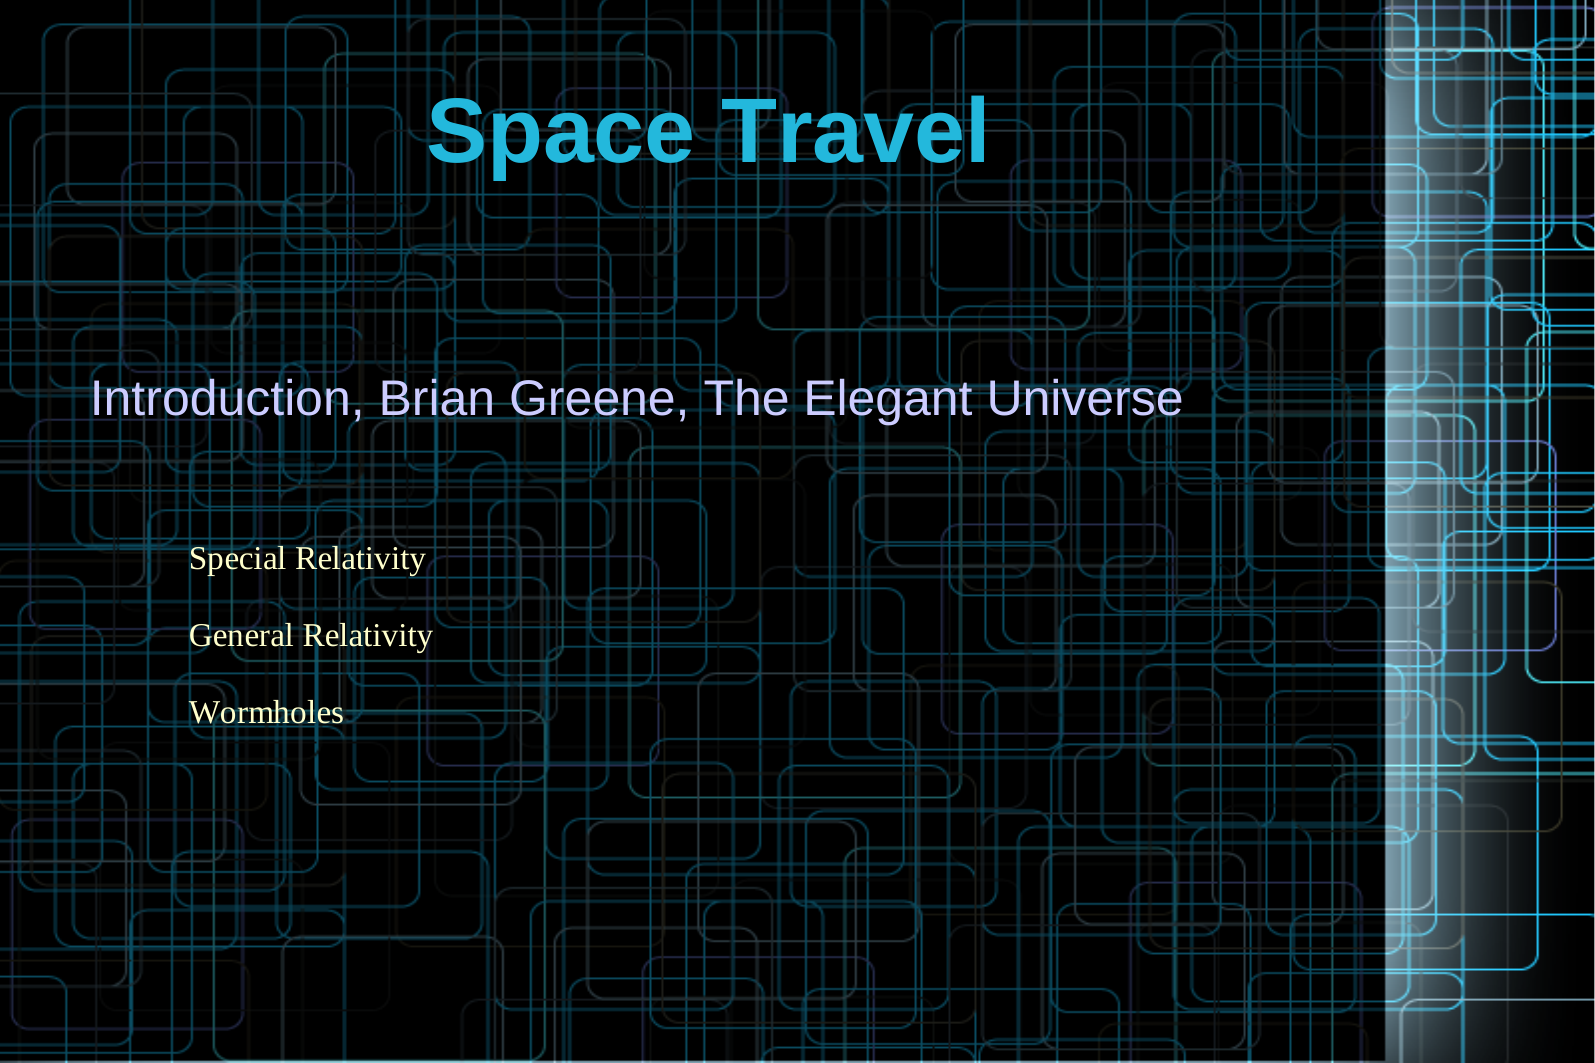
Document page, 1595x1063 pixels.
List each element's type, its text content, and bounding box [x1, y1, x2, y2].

text_box Introduction, Brian Greene, The Elegant Universe [74, 360, 1570, 450]
picture [0, 0, 1595, 1063]
chart [187, 538, 1203, 769]
title Space Travel [79, 48, 1339, 214]
